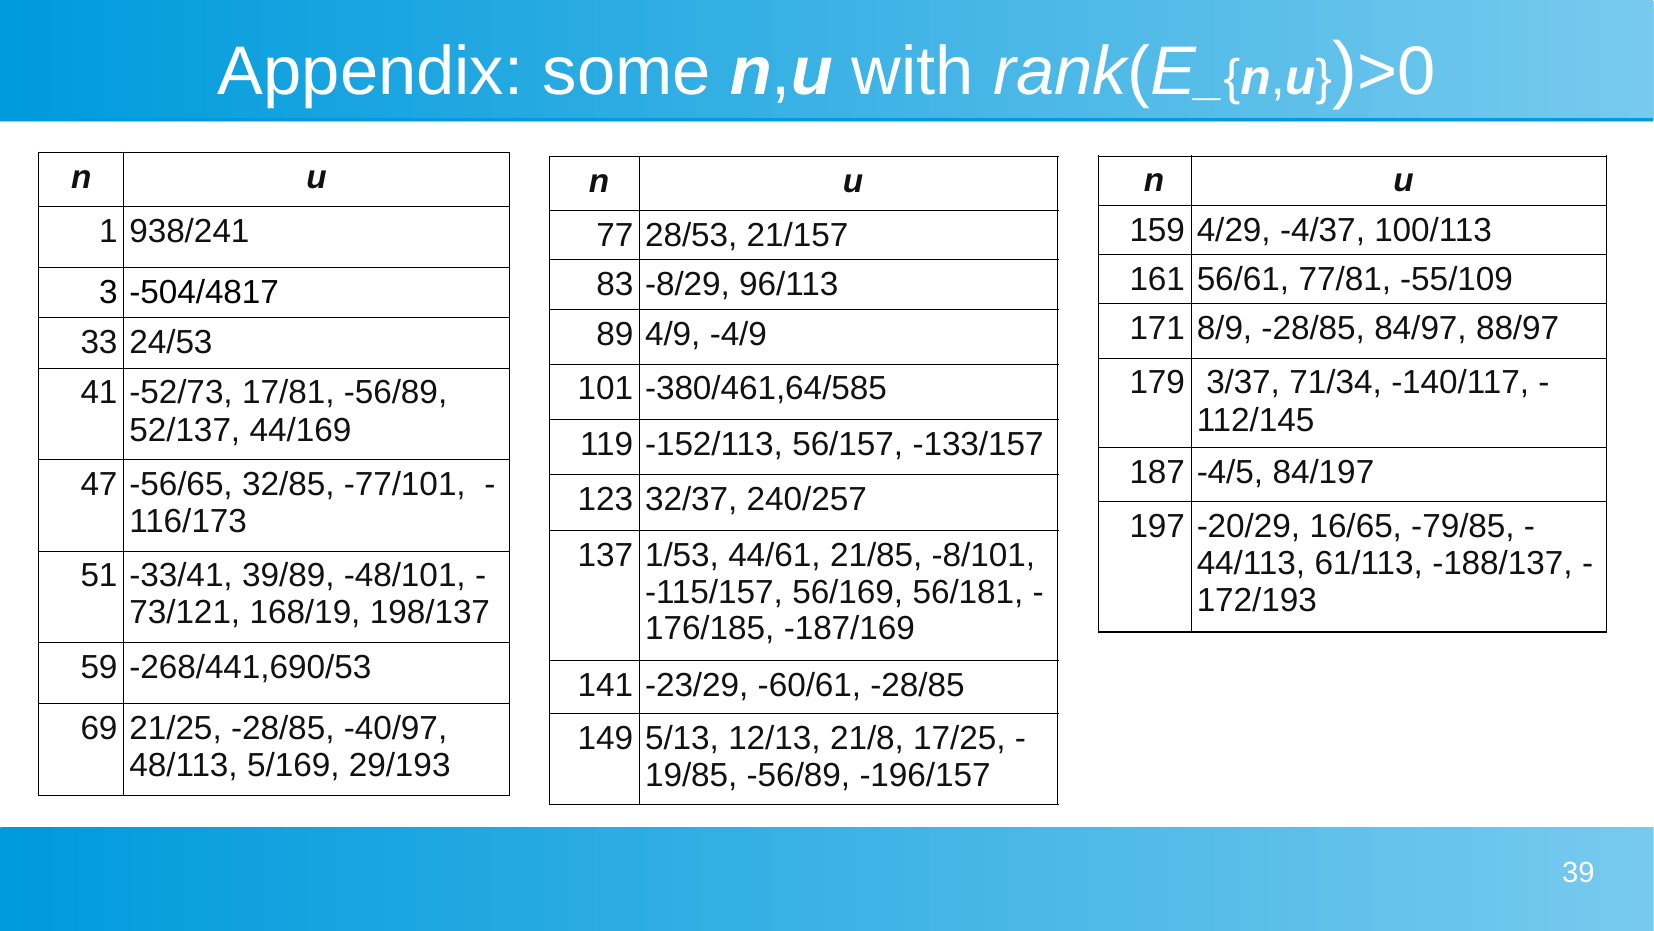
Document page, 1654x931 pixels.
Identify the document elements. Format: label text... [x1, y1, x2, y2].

table_cell 21/25, -28/85, -40/97, 48/113, 5/169, 29/193 [124, 704, 509, 795]
table_cell 123 [550, 475, 639, 530]
table_cell 137 [550, 531, 639, 660]
table_cell 41 [39, 369, 123, 459]
table_cell 89 [550, 310, 639, 364]
table_cell 32/37, 240/257 [640, 475, 1057, 530]
table_cell 33 [39, 318, 123, 368]
table_header u [1192, 157, 1606, 205]
table_cell 1/53, 44/61, 21/85, -8/101, -115/157, 56/169, 56/181, -176/185, -187/169 [640, 531, 1057, 660]
table_cell -56/65, 32/85, -77/101, -116/173 [124, 460, 509, 551]
table_cell 77 [550, 211, 639, 259]
table_cell -504/4817 [124, 268, 509, 317]
table_cell 101 [550, 365, 639, 419]
table_cell -380/461,64/585 [640, 365, 1057, 419]
table_cell 179 [1099, 359, 1191, 447]
table_cell -23/29, -60/61, -28/85 [640, 661, 1057, 713]
table_cell 119 [550, 420, 639, 474]
table_cell 187 [1099, 448, 1191, 501]
table_cell 51 [39, 552, 123, 642]
table_cell 171 [1099, 304, 1191, 358]
table_cell 141 [550, 661, 639, 713]
table_cell -4/5, 84/197 [1192, 448, 1606, 501]
table_header n [39, 153, 123, 206]
table_cell 3/37, 71/34, -140/117, -112/145 [1192, 359, 1606, 447]
table_cell 5/13, 12/13, 21/8, 17/25, -19/85, -56/89, -196/157 [640, 714, 1057, 804]
table_cell 3 [39, 268, 123, 317]
table_cell 4/9, -4/9 [640, 310, 1057, 364]
table_cell 59 [39, 643, 123, 703]
table_cell -52/73, 17/81, -56/89, 52/137, 44/169 [124, 369, 509, 459]
table_cell 938/241 [124, 207, 509, 267]
table_cell -33/41, 39/89, -48/101, -73/121, 168/19, 198/137 [124, 552, 509, 642]
table_cell 149 [550, 714, 639, 804]
table_cell -268/441,690/53 [124, 643, 509, 703]
table_header n [550, 157, 639, 210]
table_cell 24/53 [124, 318, 509, 368]
table_cell -152/113, 56/157, -133/157 [640, 420, 1057, 474]
table_cell 197 [1099, 502, 1191, 631]
table_cell 1 [39, 207, 123, 267]
table_cell 28/53, 21/157 [640, 211, 1057, 259]
table_cell 47 [39, 460, 123, 551]
table_cell -8/29, 96/113 [640, 260, 1057, 309]
table_cell 4/29, -4/37, 100/113 [1192, 206, 1606, 254]
table_cell 159 [1099, 206, 1191, 254]
table_header n [1099, 157, 1191, 205]
table_cell 83 [550, 260, 639, 309]
table_header u [124, 153, 509, 206]
table_cell 161 [1099, 255, 1191, 303]
table_cell 8/9, -28/85, 84/97, 88/97 [1192, 304, 1606, 358]
table_cell -20/29, 16/65, -79/85, -44/113, 61/113, -188/137, -172/193 [1192, 502, 1606, 631]
title Appendix: some n,u with rank(E_{n,u})>0 [59, 26, 1595, 111]
table_header u [640, 157, 1057, 210]
table_cell 56/61, 77/81, -55/109 [1192, 255, 1606, 303]
table_cell 69 [39, 704, 123, 795]
